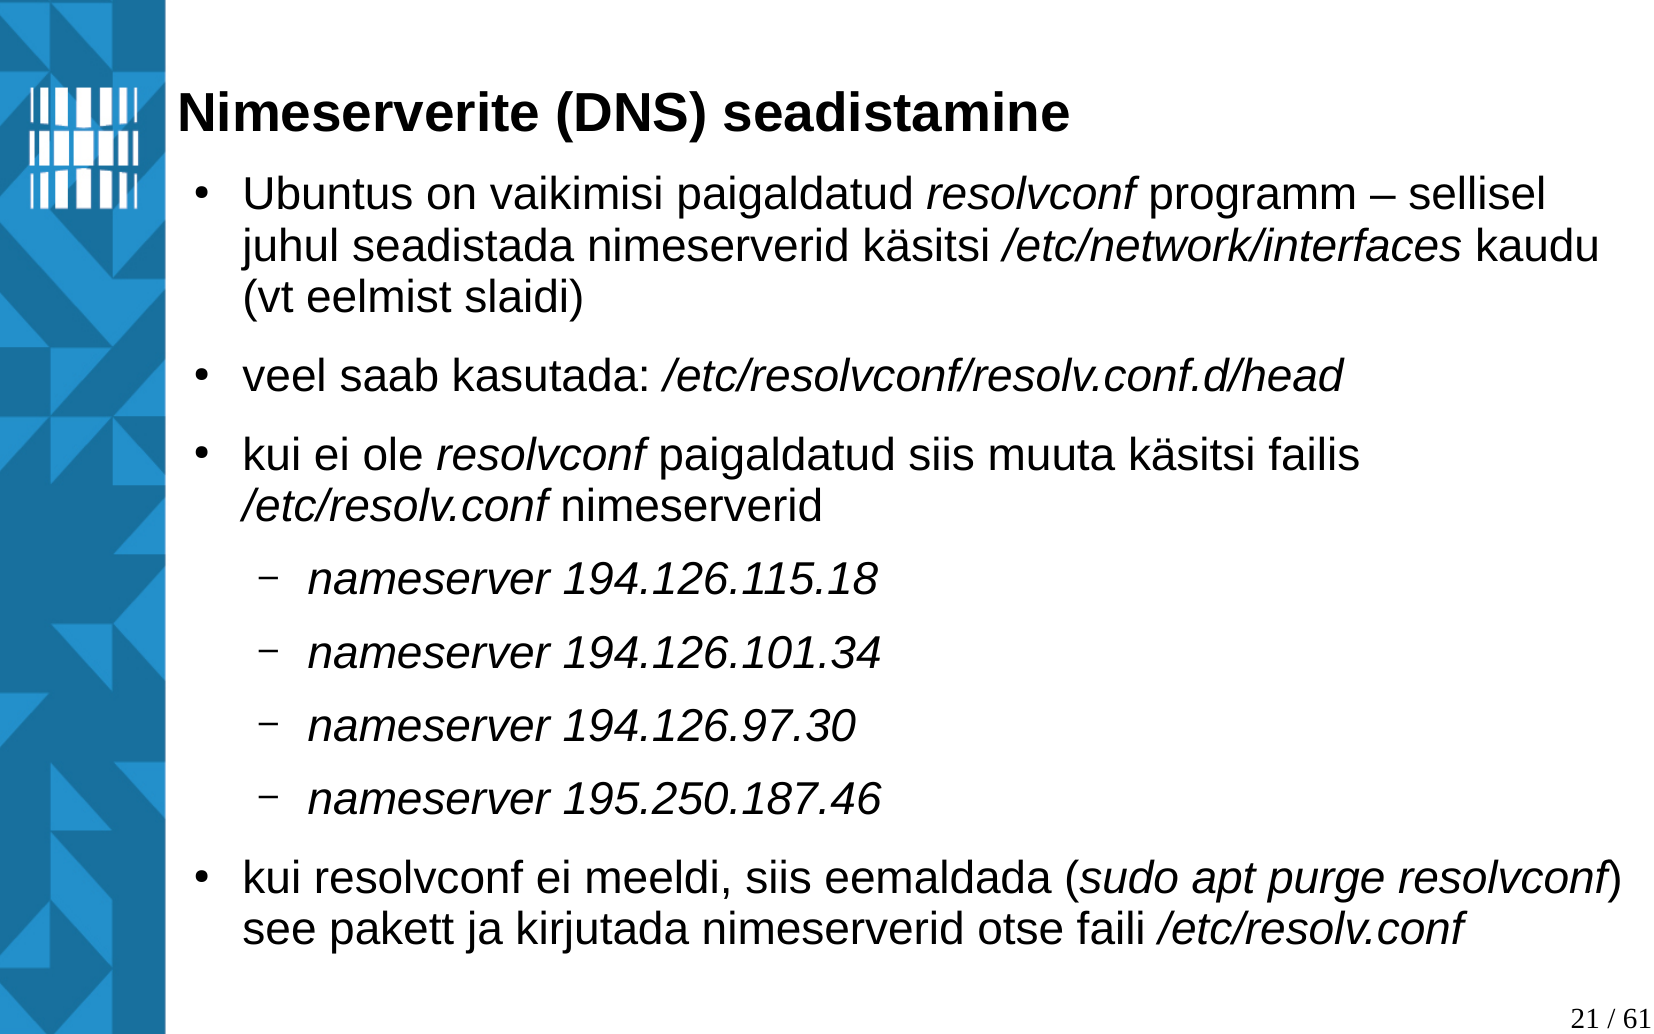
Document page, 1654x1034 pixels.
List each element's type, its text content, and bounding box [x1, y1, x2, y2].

title Nimeserverite (DNS) seadistamine [177, 9, 1574, 168]
list Ubuntus on vaikimisi paigaldatud resolvconf programm – sellisel juhul seadistada nimeserverid käsitsi /etc/network/interfaces kaudu (vt eelmist slaidi) veel saab kasutada: /etc/resolvconf/resolv.conf.d/head kui ei ole resolvconf paigaldatud siis muuta käsitsi failis /etc/resolv.conf nimeserverid nameserver 194.126.115.18 nameserver 194.126.101.34 nameserver 194.126.97.30 nameserver 195.250.187.46 kui resolvconf ei meeldi, siis eemaldada (sudo apt purge resolvconf) see pakett ja kirjutada nimeserverid otse faili /etc/resolv.conf [177, 168, 1625, 1004]
